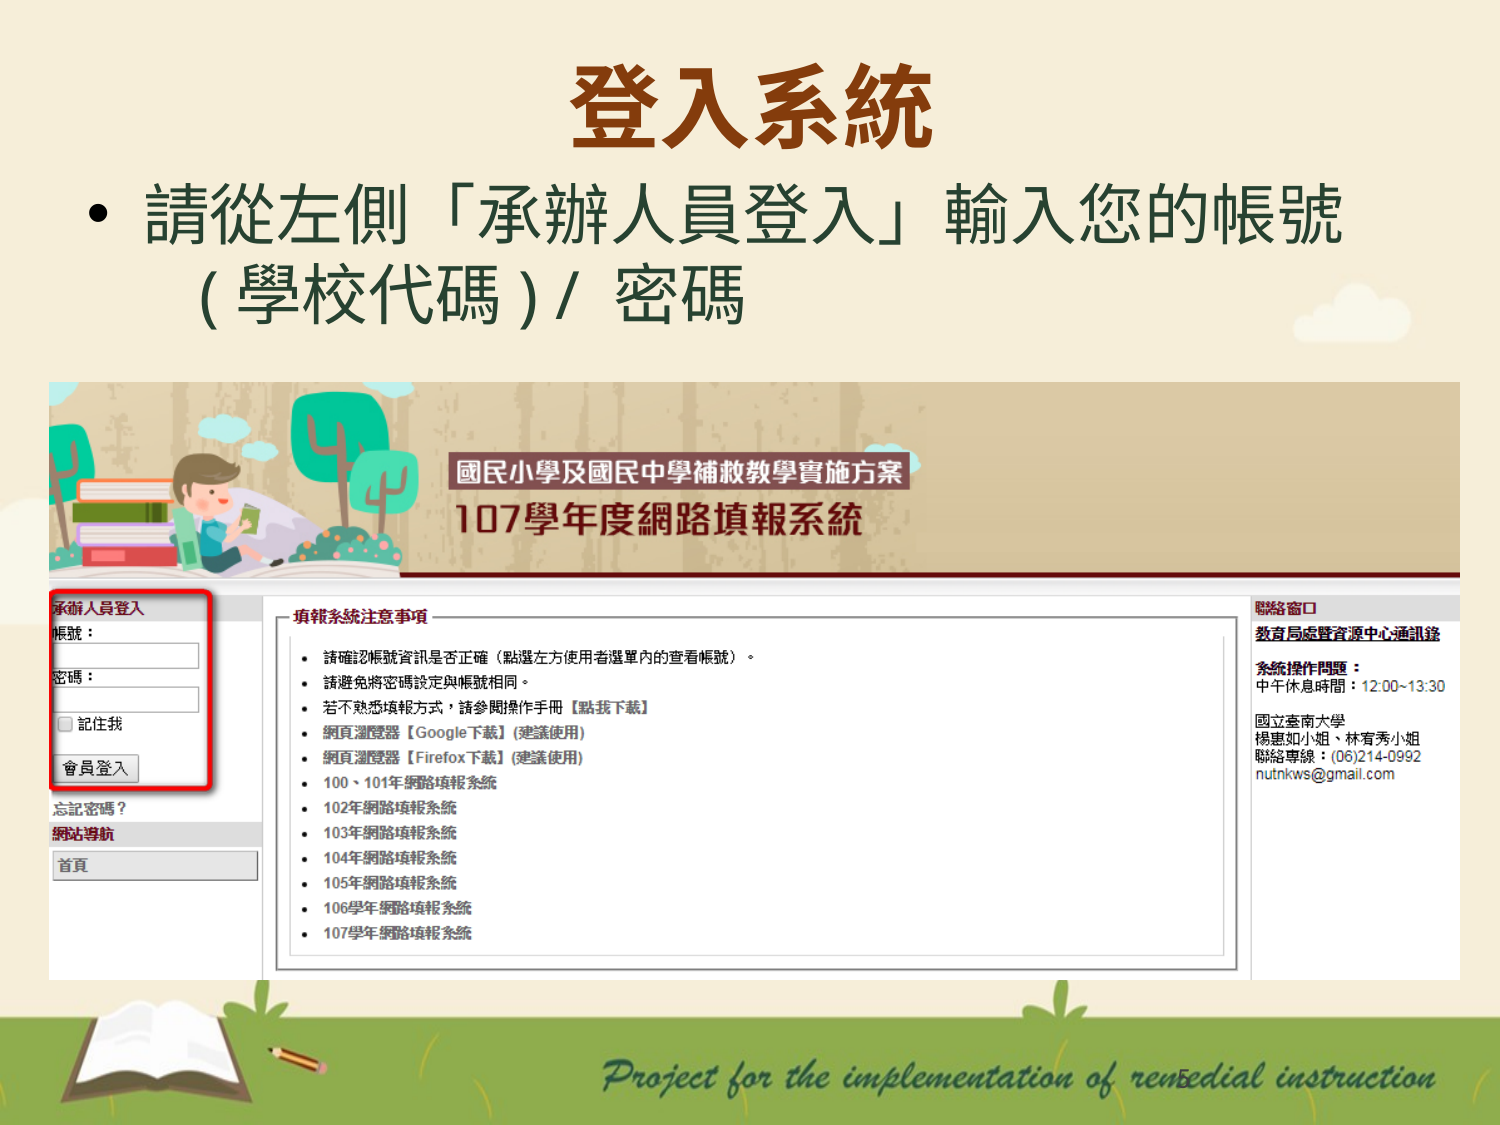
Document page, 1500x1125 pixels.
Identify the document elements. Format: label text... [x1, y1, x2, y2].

text_box [1161, 1046, 1499, 1107]
picture [49, 382, 1460, 980]
title 登入系統 [13, 45, 1491, 178]
text_box 請從左側「承辦人員登入」輸入您的帳號(學校代碼) / 密碼 [72, 178, 1430, 340]
